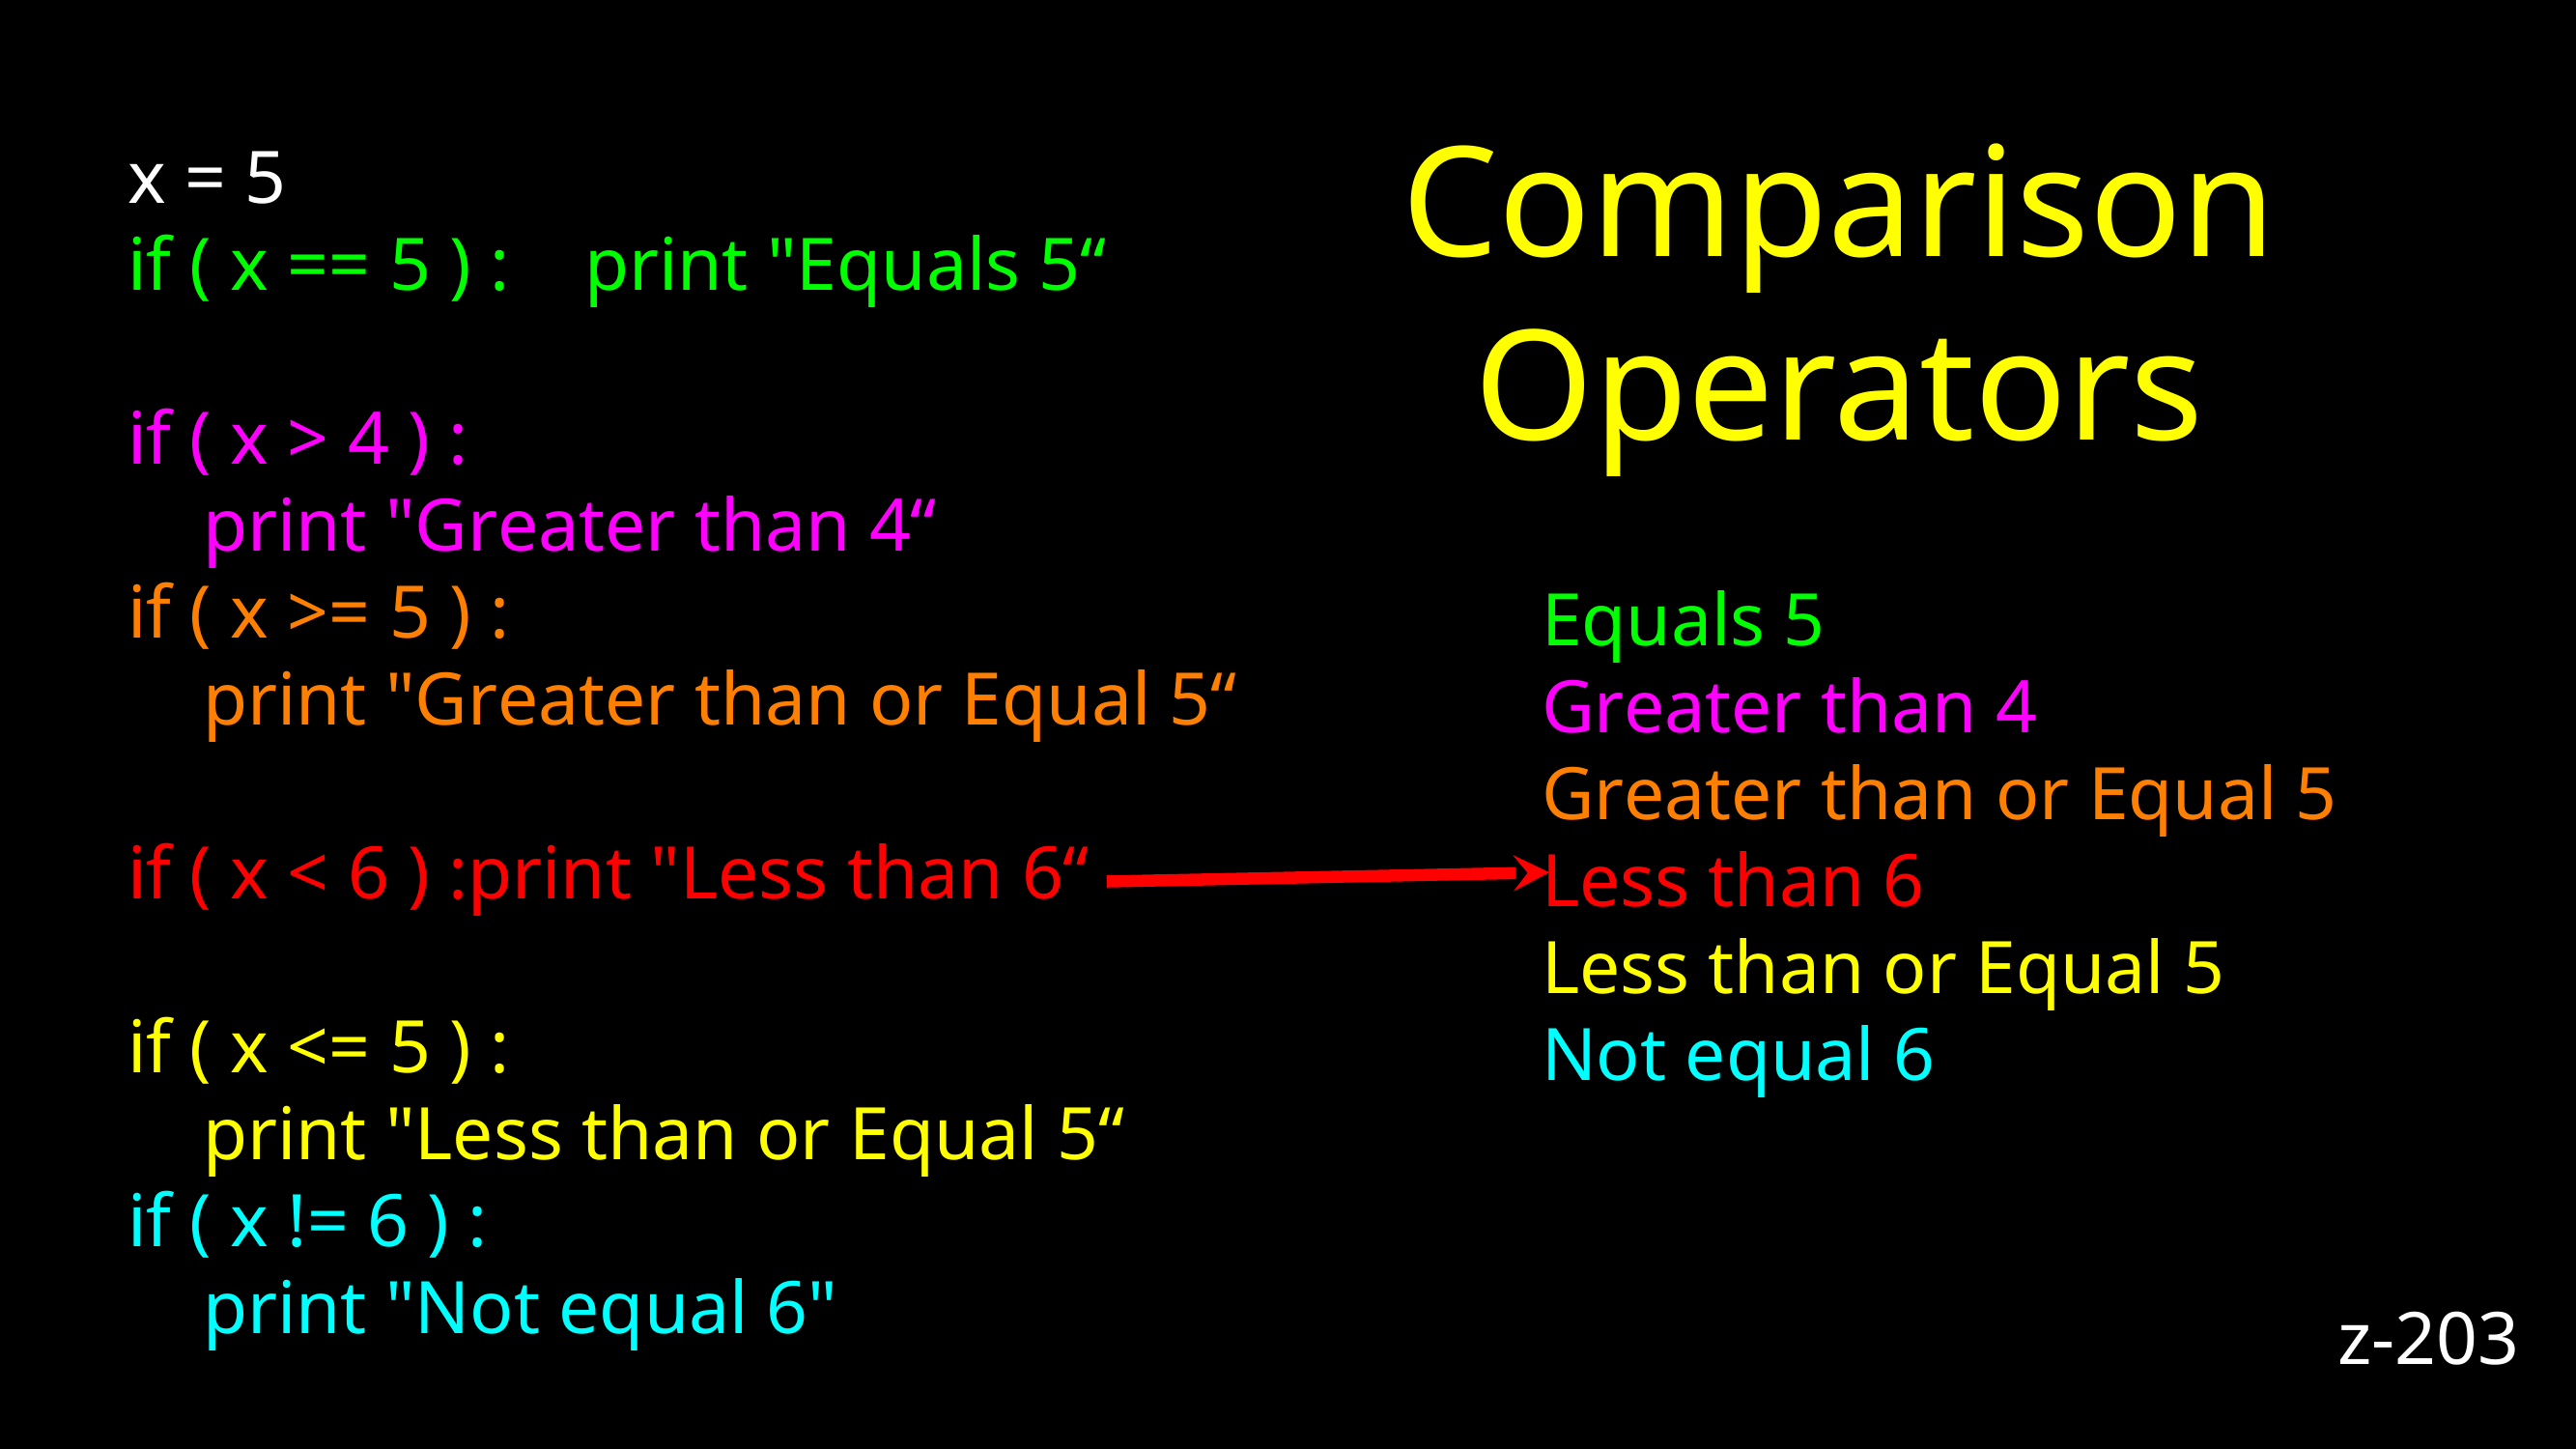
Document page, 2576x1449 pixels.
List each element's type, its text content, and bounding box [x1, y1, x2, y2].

title Comparison Operators [1146, 97, 2532, 477]
text_box x = 5 if ( x == 5 ) : print "Equals 5“ if ( x > 4 ) : print "Greater than 4“ if ( x >= 5 ) : print "Greater than or Equal 5“ if ( x < 6 ) :print "Less than 6“ if ( x <= 5 ) : print "Less than or Equal 5“ if ( x != 6 ) : print "Not equal 6" [127, 130, 1238, 1349]
text_box Equals 5 Greater than 4 Greater than or Equal 5 Less than 6 Less than or Equal 5 Not equal 6 [1542, 573, 2338, 1095]
text_box z-203 [2337, 1292, 2521, 1379]
